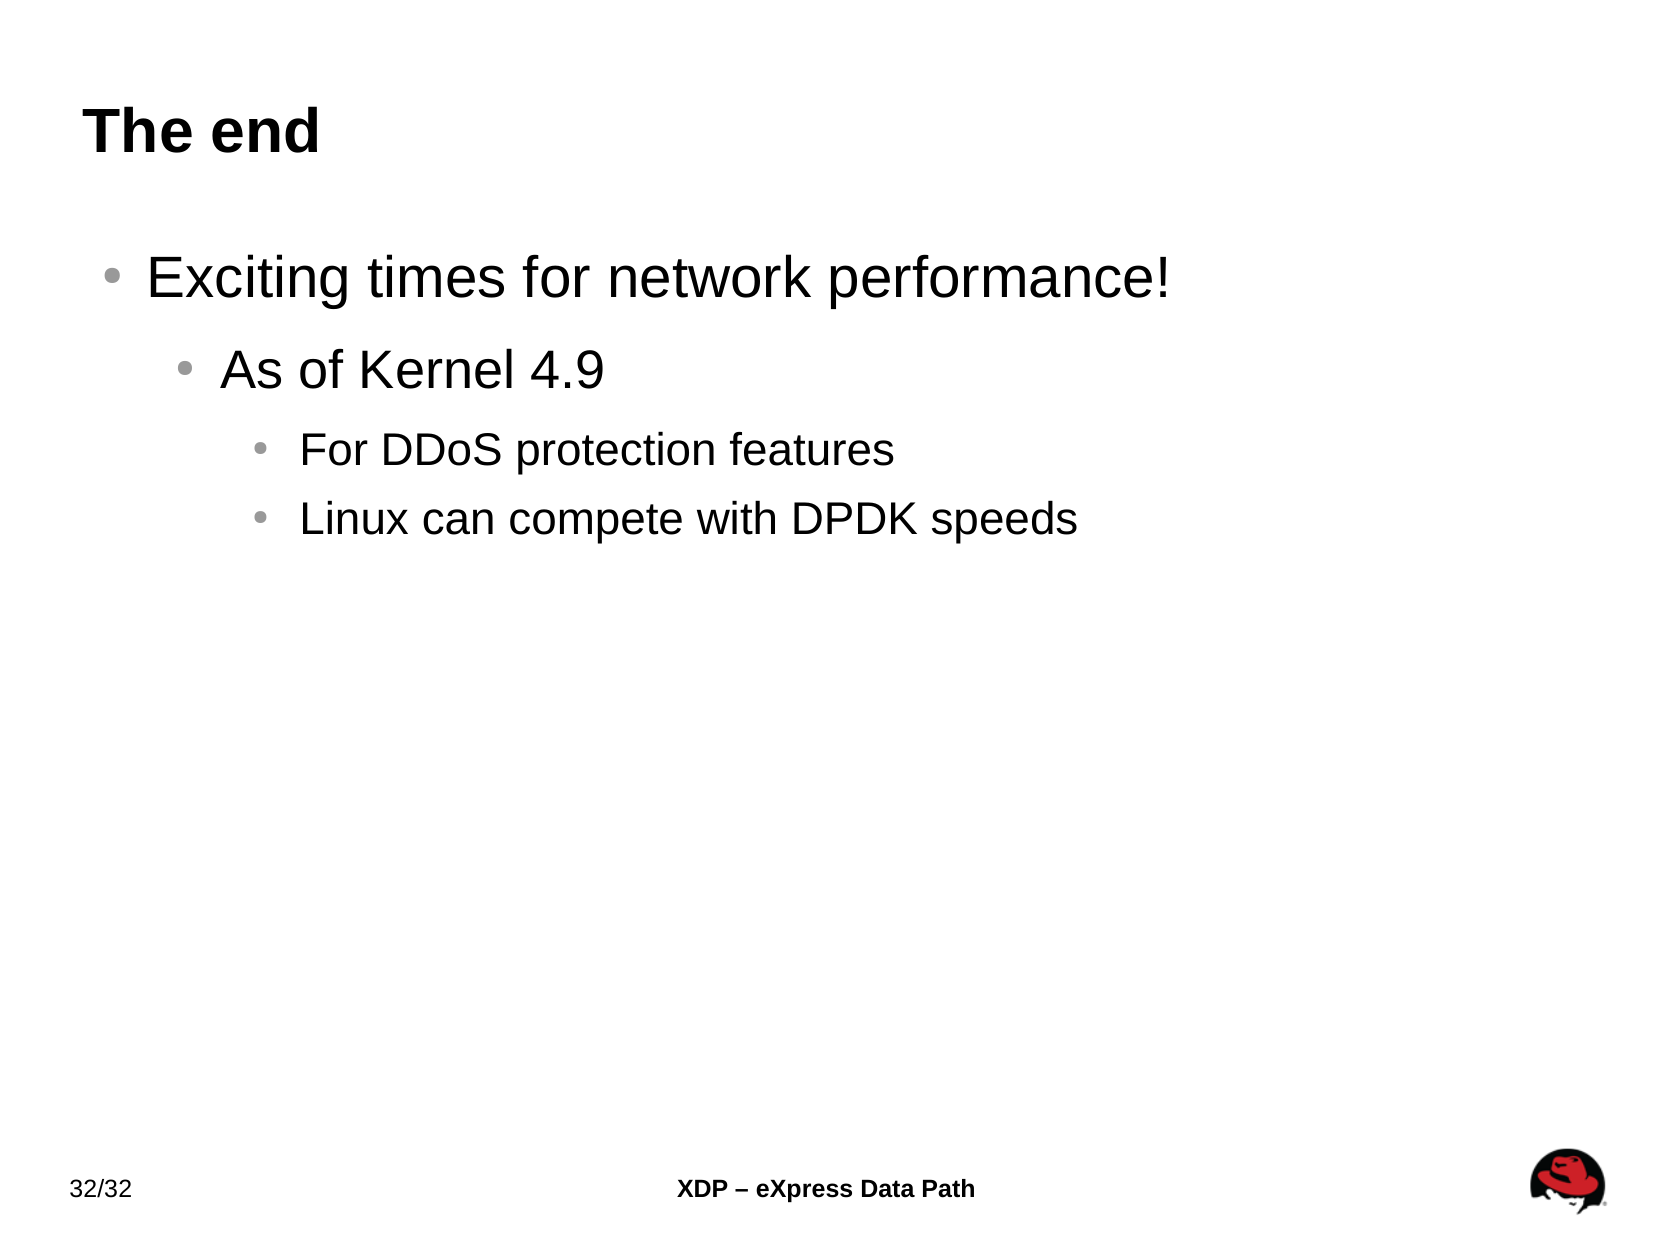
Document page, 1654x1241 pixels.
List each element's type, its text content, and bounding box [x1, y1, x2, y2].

picture [1529, 1146, 1613, 1224]
title The end [82, 37, 1571, 226]
list Exciting times for network performance! As of Kernel 4.9 For DDoS protection features Linux can compete with DPDK speeds [86, 244, 1576, 1039]
